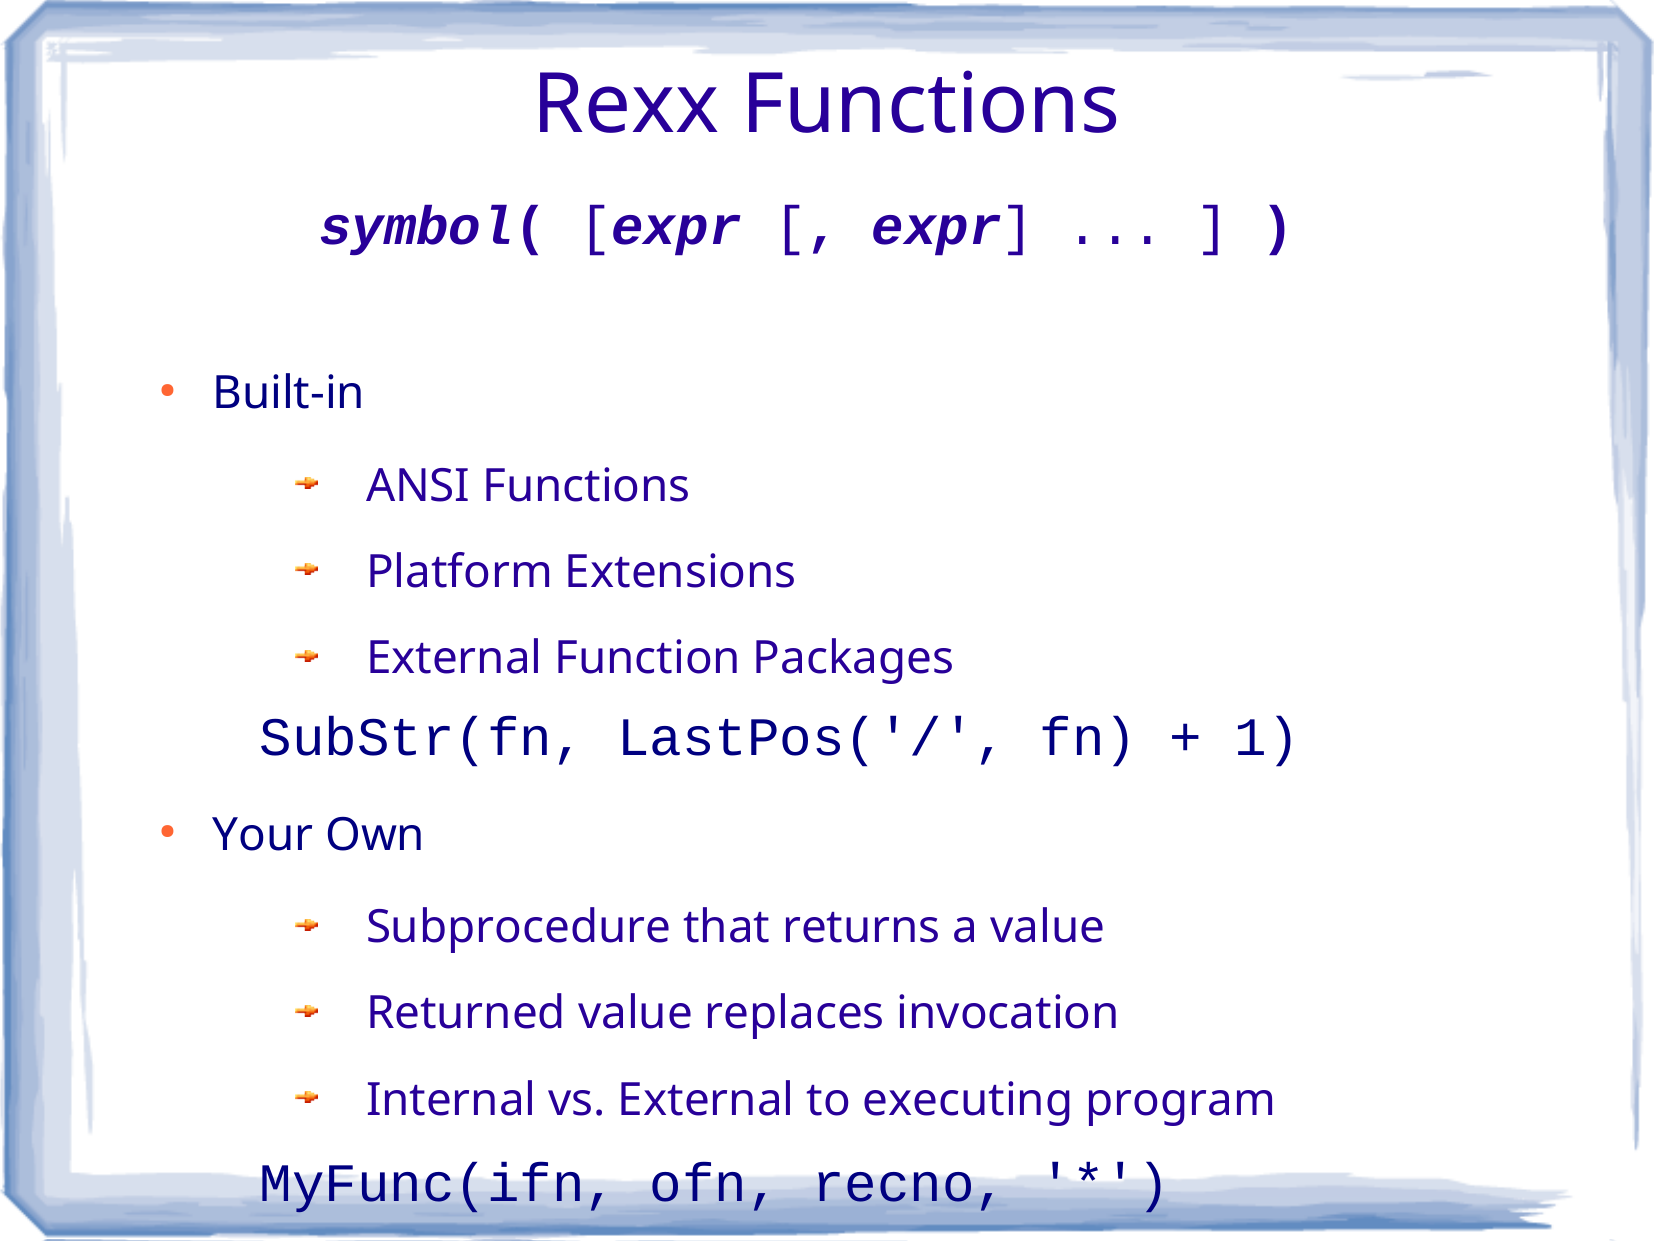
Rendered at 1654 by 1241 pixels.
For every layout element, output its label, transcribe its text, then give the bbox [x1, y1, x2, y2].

text_box symbol( [expr [, expr] ... ] ) [319, 199, 1355, 262]
list Built-in ANSI Functions Platform Extensions External Function Packages SubStr(fn, LastPos('/', fn) + 1) Your Own Subprocedure that returns a value Returned value replaces invocation Internal vs. External to executing program MyFunc(ifn, ofn, recno, '*') [141, 360, 1501, 1151]
title Rexx Functions [82, 49, 1571, 151]
picture [0, 0, 1654, 1241]
